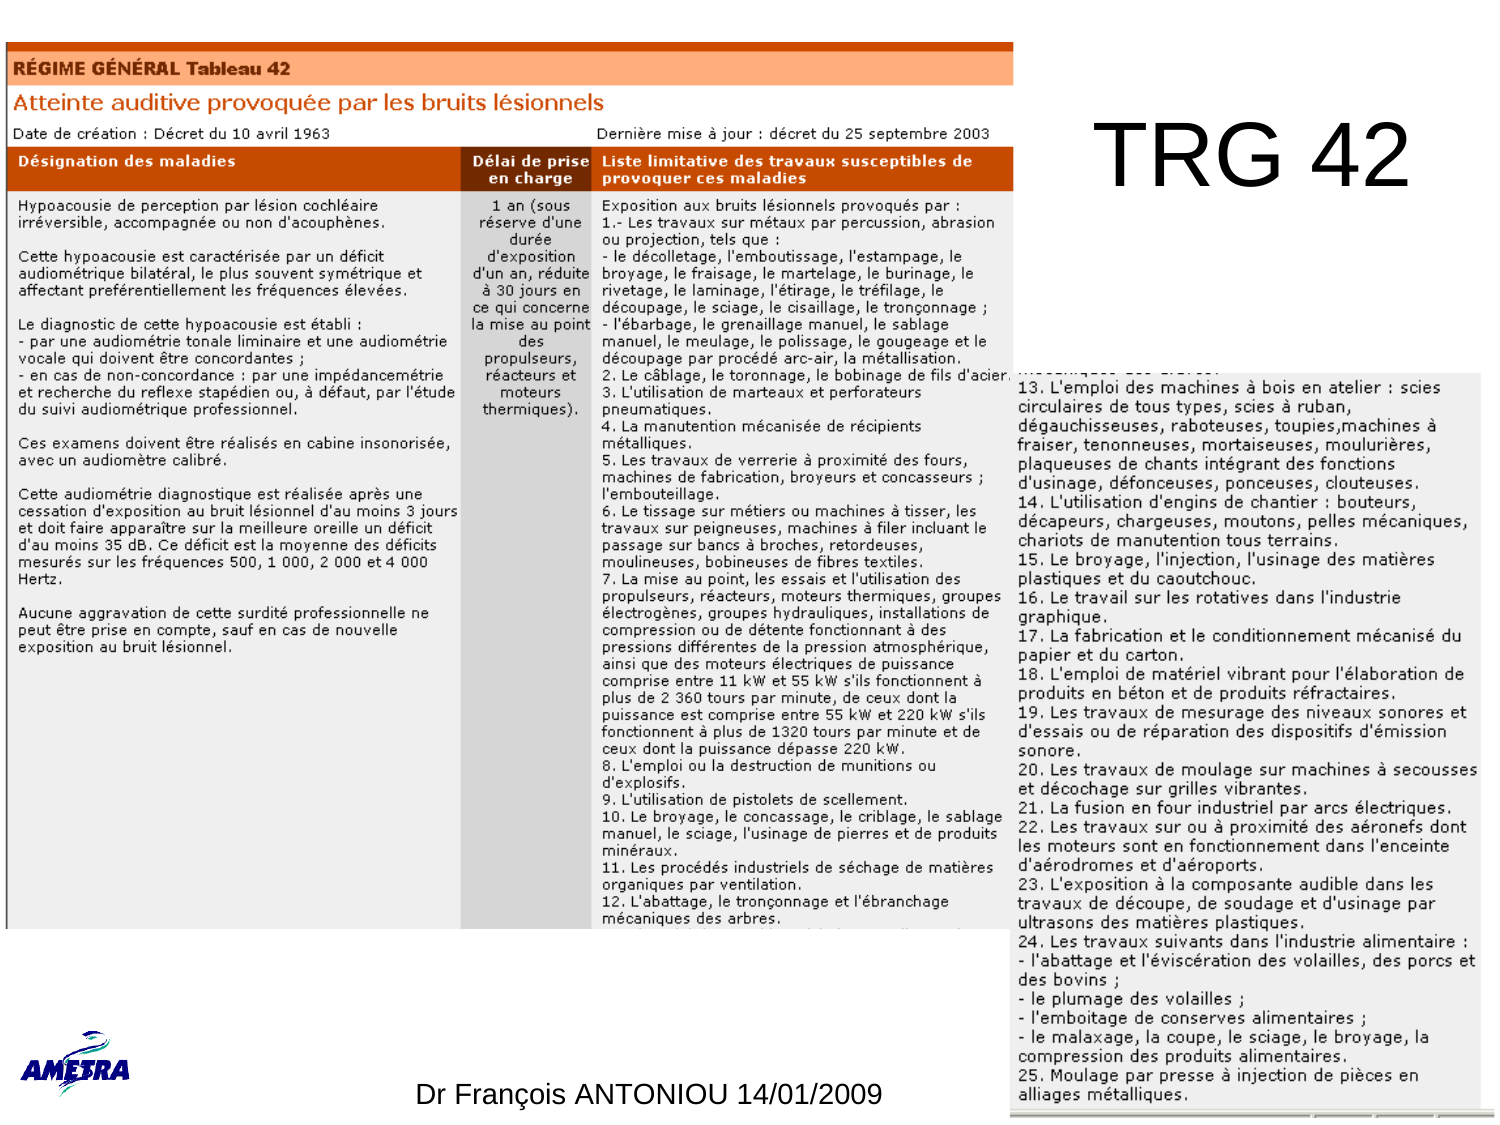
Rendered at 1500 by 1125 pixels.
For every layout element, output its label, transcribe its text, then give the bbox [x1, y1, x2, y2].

picture [5, 42, 1495, 1118]
picture [0, 1007, 154, 1125]
title TRG 42 [1045, 65, 1461, 244]
